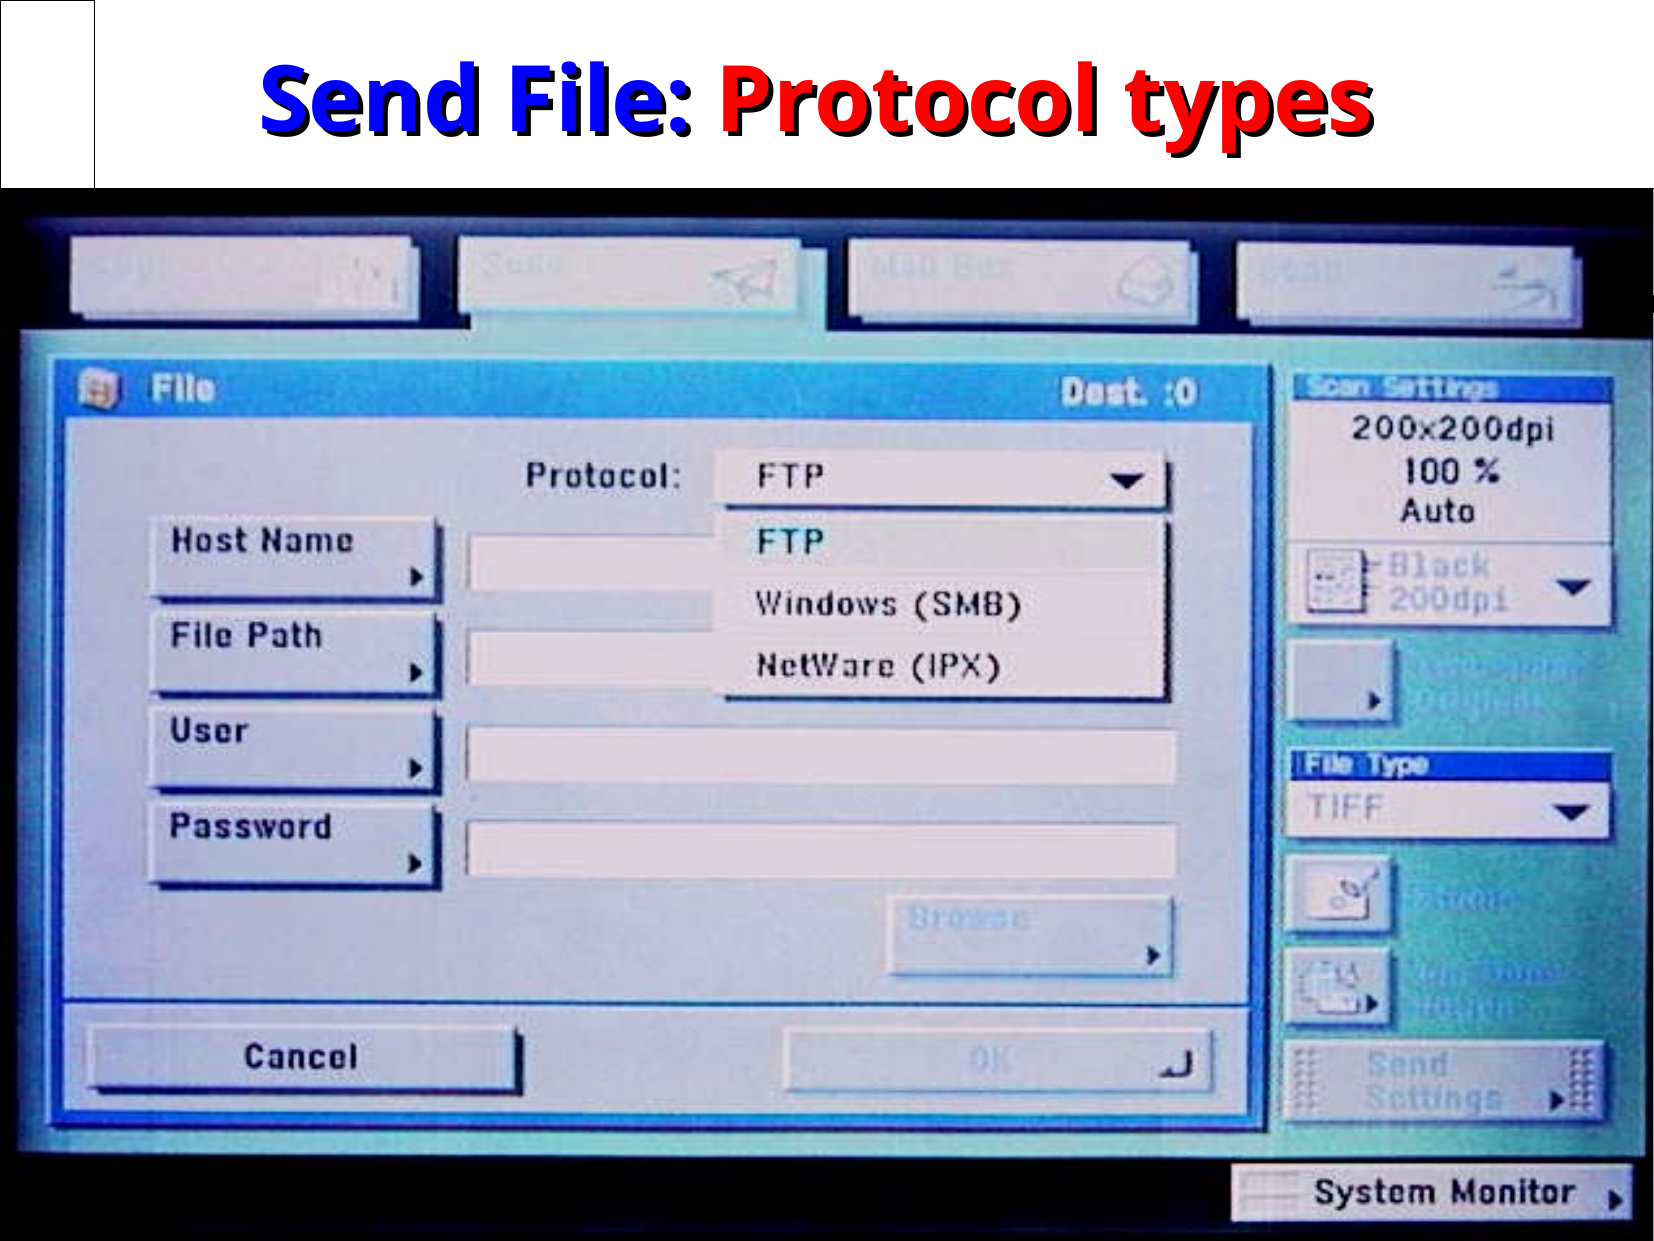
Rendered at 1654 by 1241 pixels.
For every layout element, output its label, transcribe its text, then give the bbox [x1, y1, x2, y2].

picture [0, 188, 1654, 1241]
text_box Send File: Protocol types [36, 0, 1597, 188]
